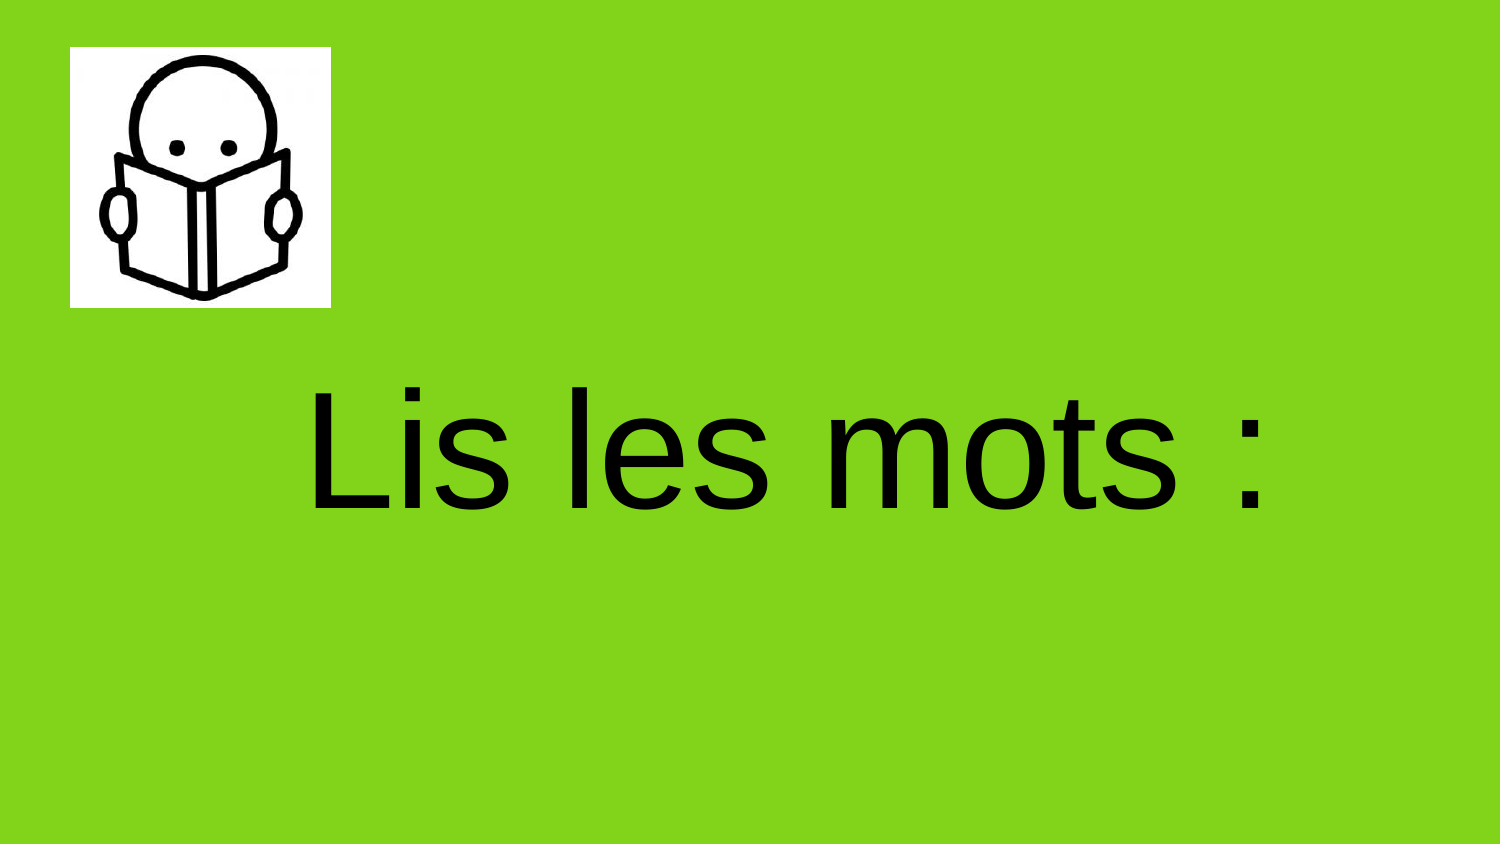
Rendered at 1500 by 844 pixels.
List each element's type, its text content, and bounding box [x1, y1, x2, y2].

list Lis les mots : [75, 197, 1426, 687]
picture [70, 47, 331, 308]
